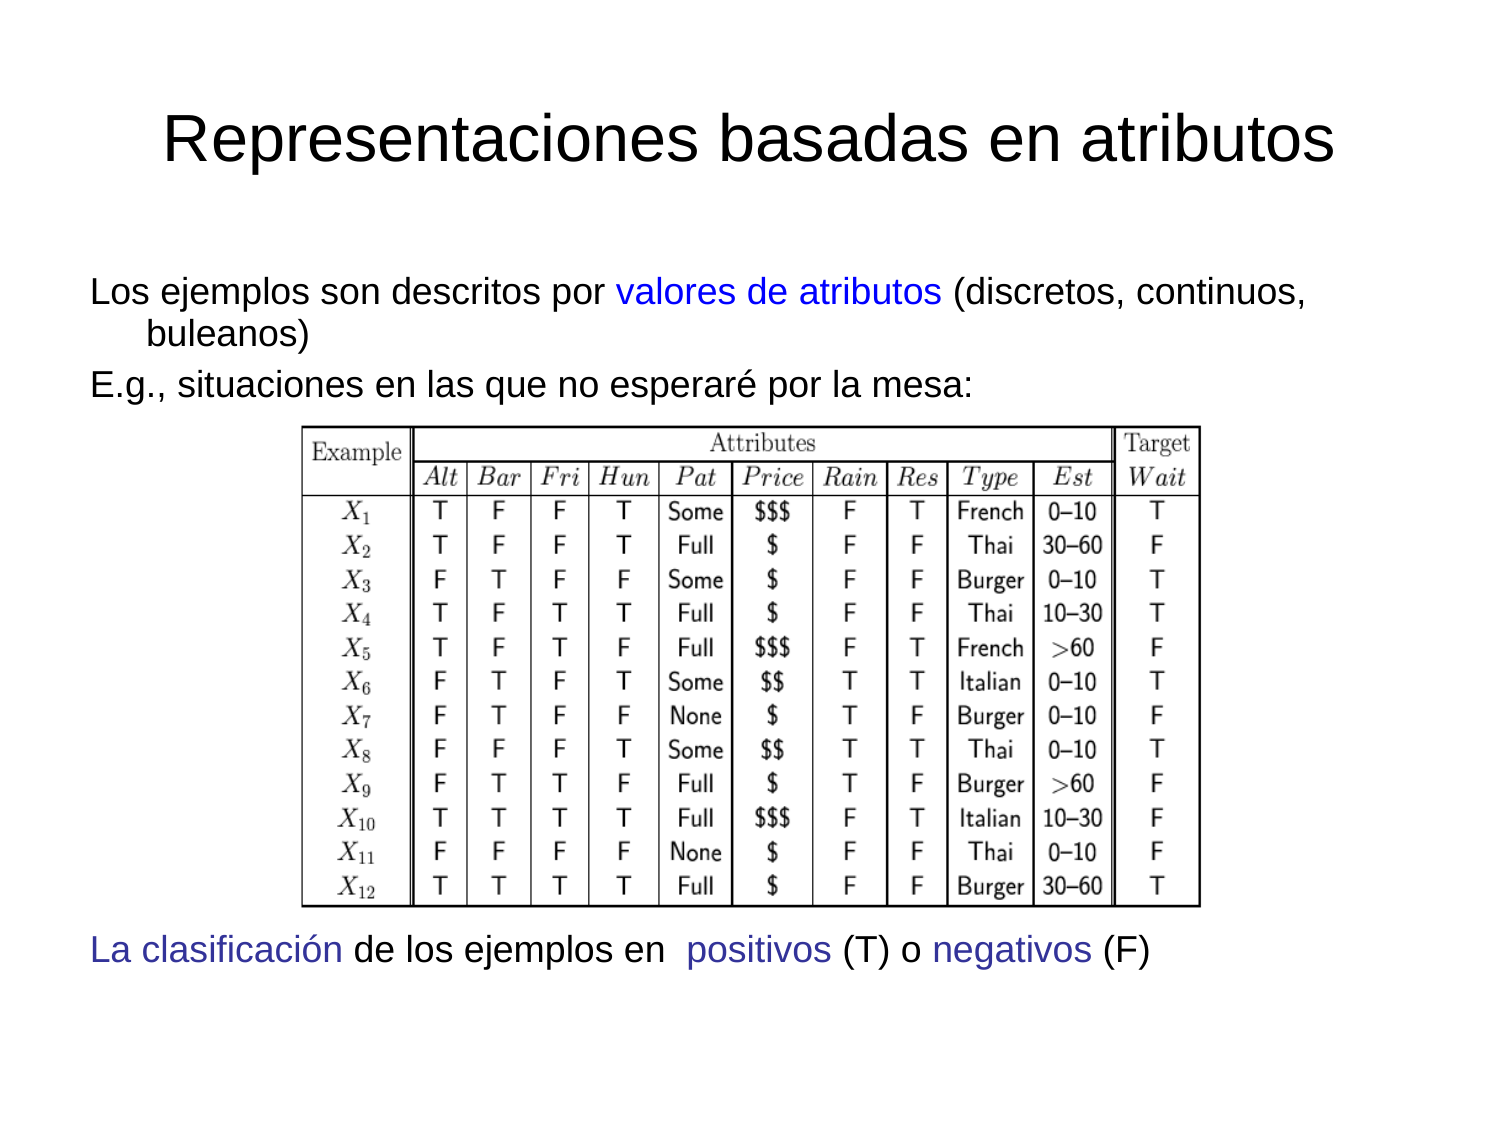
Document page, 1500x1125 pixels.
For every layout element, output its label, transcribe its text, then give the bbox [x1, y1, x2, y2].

picture [295, 413, 1211, 916]
list Los ejemplos son descritos por valores de atributos (discretos, continuos, buleanos) E.g., situaciones en las que no esperaré por la mesa: La clasificación de los ejemplos en positivos (T) o negativos (F) [75, 262, 1426, 1006]
title Representaciones basadas en atributos [75, 45, 1426, 233]
